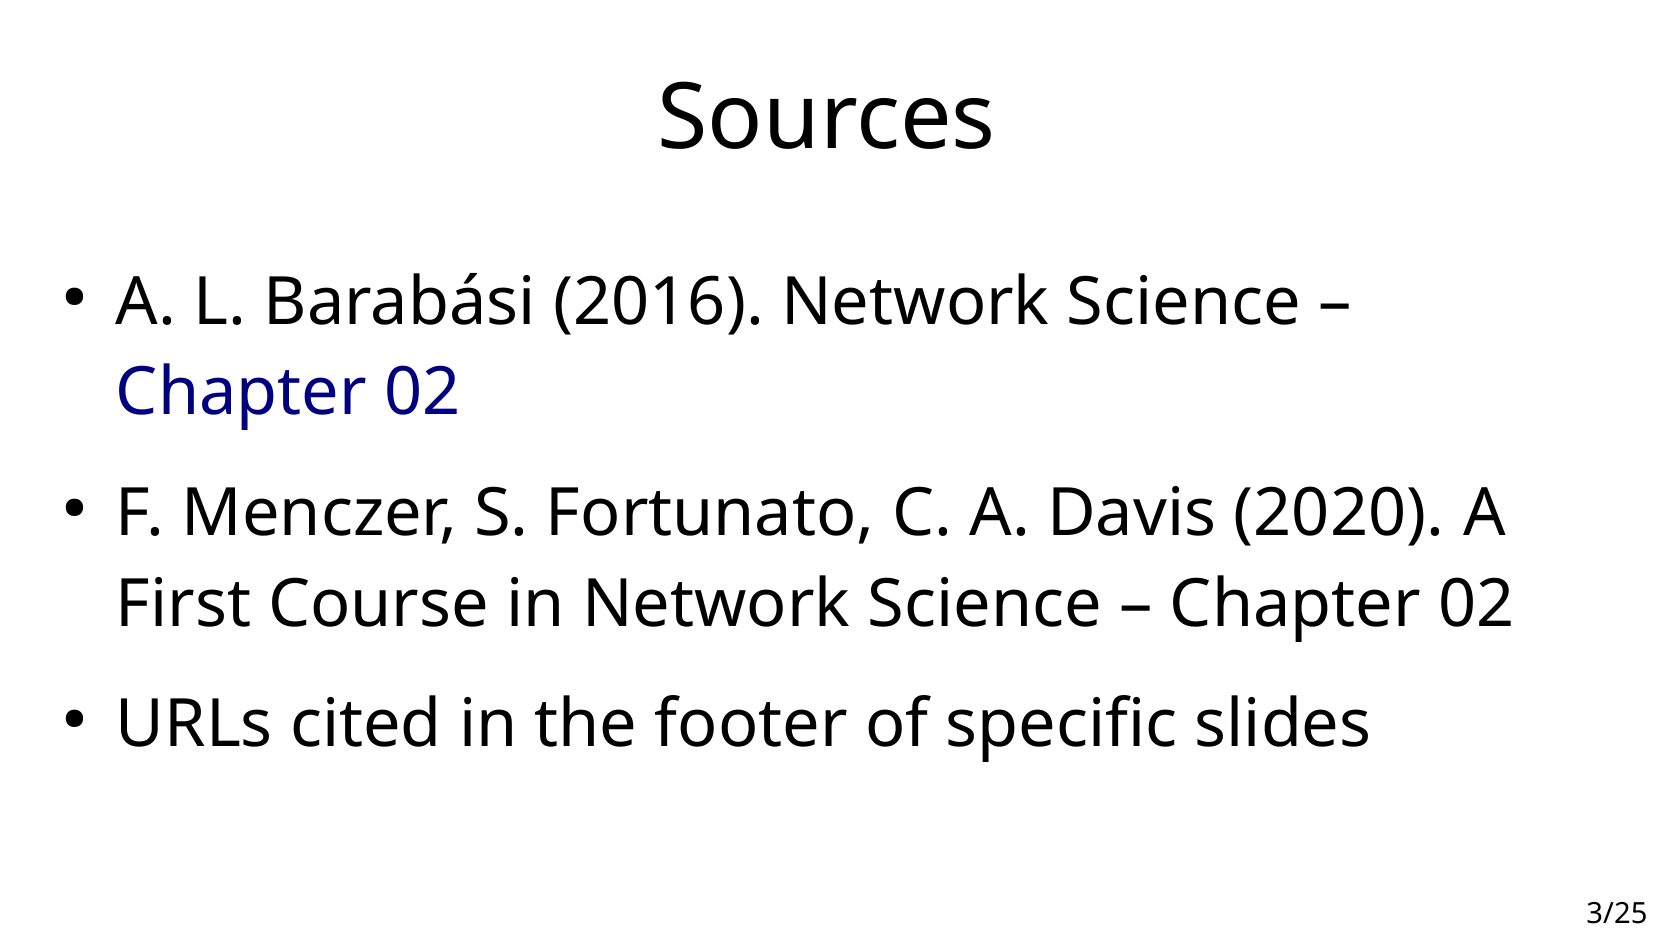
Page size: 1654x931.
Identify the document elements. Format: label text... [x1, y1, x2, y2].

list A. L. Barabási (2016). Network Science – Chapter 02 F. Menczer, S. Fortunato, C. A. Davis (2020). A First Course in Network Science – Chapter 02 URLs cited in the footer of specific slides [45, 253, 1606, 793]
title Sources [82, 1, 1571, 226]
